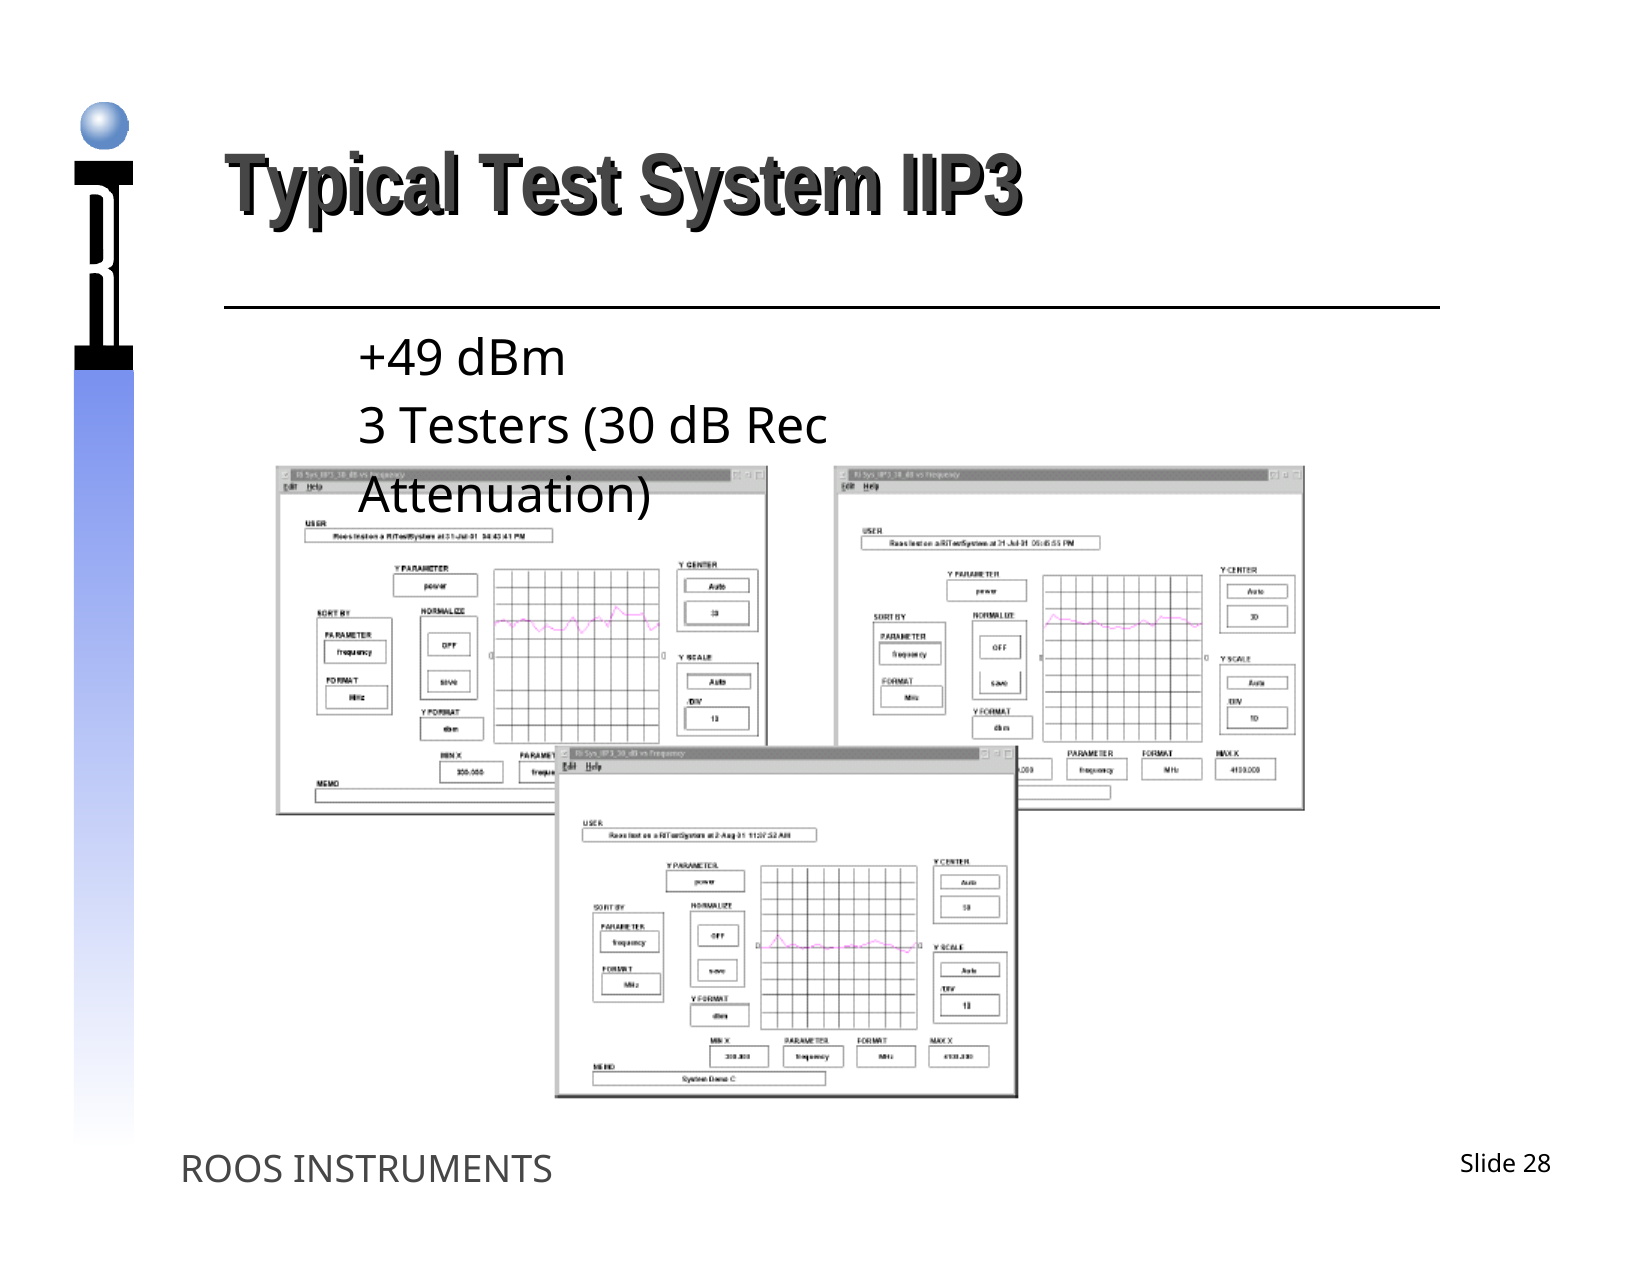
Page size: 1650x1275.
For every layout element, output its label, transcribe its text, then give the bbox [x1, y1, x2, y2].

text_box Typical Test System IIP3 [224, 142, 1445, 247]
text_box +49 dBm 3 Testers (30 dB Rec Attenuation) [358, 321, 1128, 434]
picture [273, 463, 1308, 1103]
